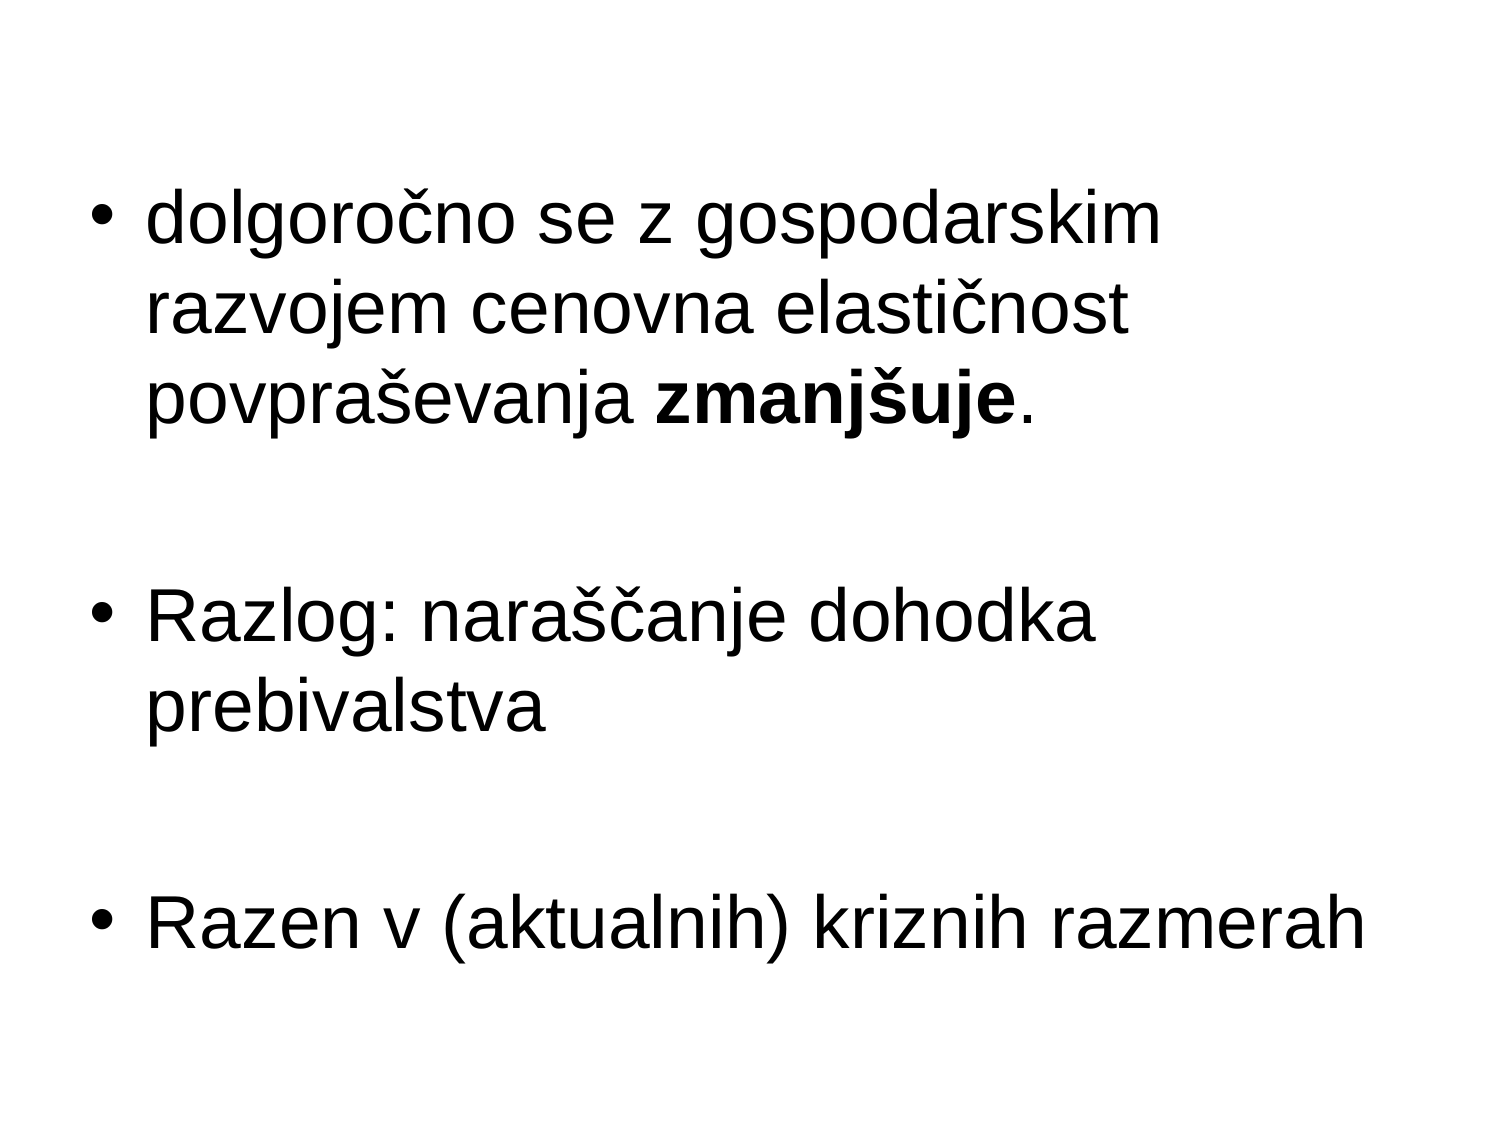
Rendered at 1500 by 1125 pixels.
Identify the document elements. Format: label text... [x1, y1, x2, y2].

list dolgoročno se z gospodarskim razvojem cenovna elastičnost povpraševanja zmanjšuje. Razlog: naraščanje dohodka prebivalstva Razen v (aktualnih) kriznih razmerah [75, 160, 1426, 1006]
